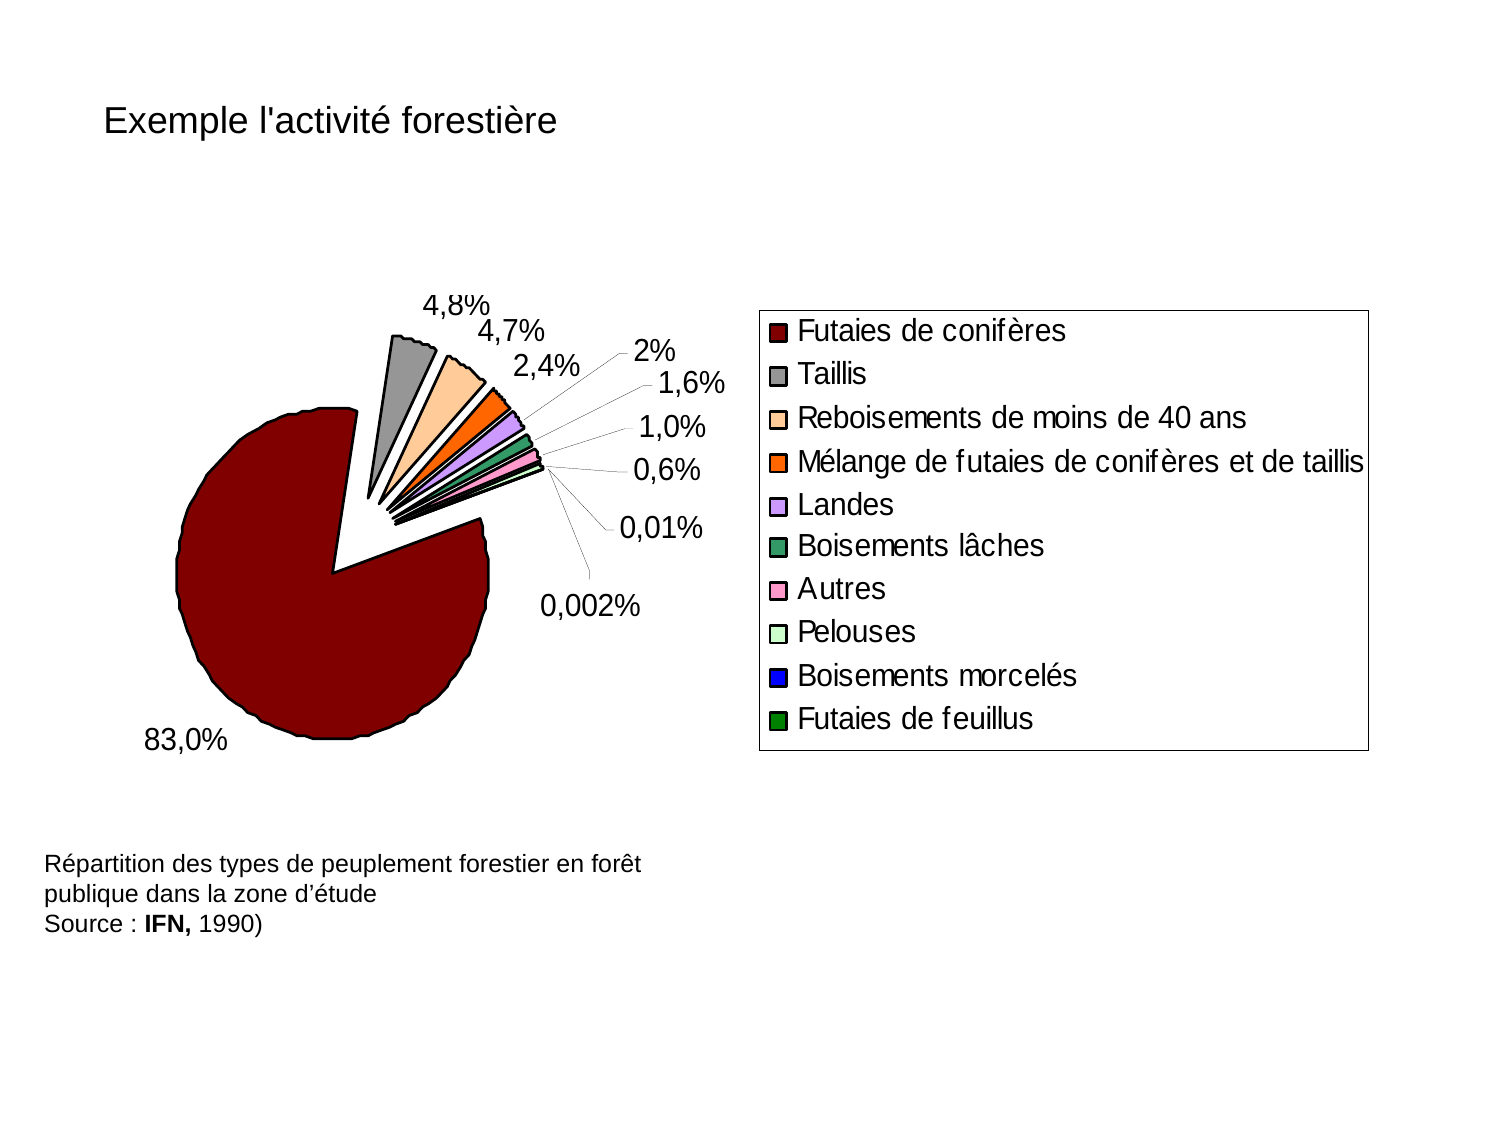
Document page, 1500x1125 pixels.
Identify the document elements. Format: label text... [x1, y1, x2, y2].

text_box Exemple l'activité forestière [88, 88, 709, 149]
picture [59, 295, 1388, 768]
text_box Répartition des types de peuplement forestier en forêt publique dans la zone d’étude Source : IFN, 1990) [29, 840, 739, 946]
